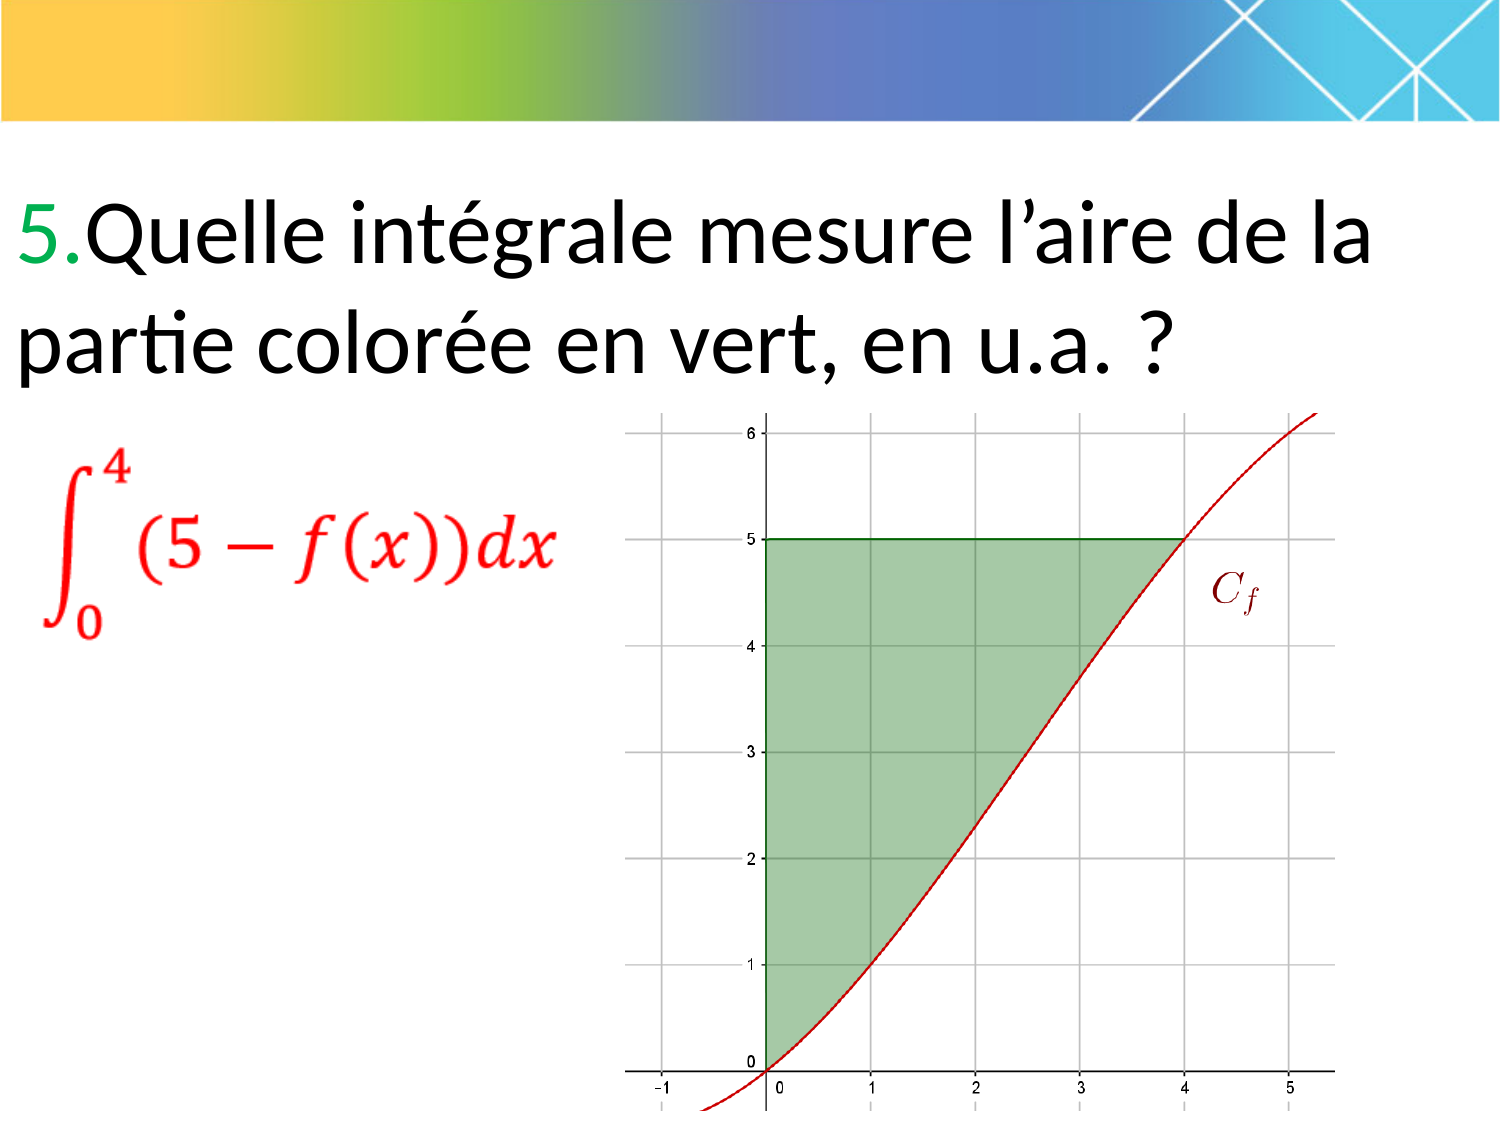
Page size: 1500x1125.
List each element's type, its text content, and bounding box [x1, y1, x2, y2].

picture [625, 413, 1335, 1111]
title Quelle intégrale mesure l’aire de la partie colorée en vert, en u.a. ? [0, 163, 1500, 305]
picture [23, 435, 577, 650]
